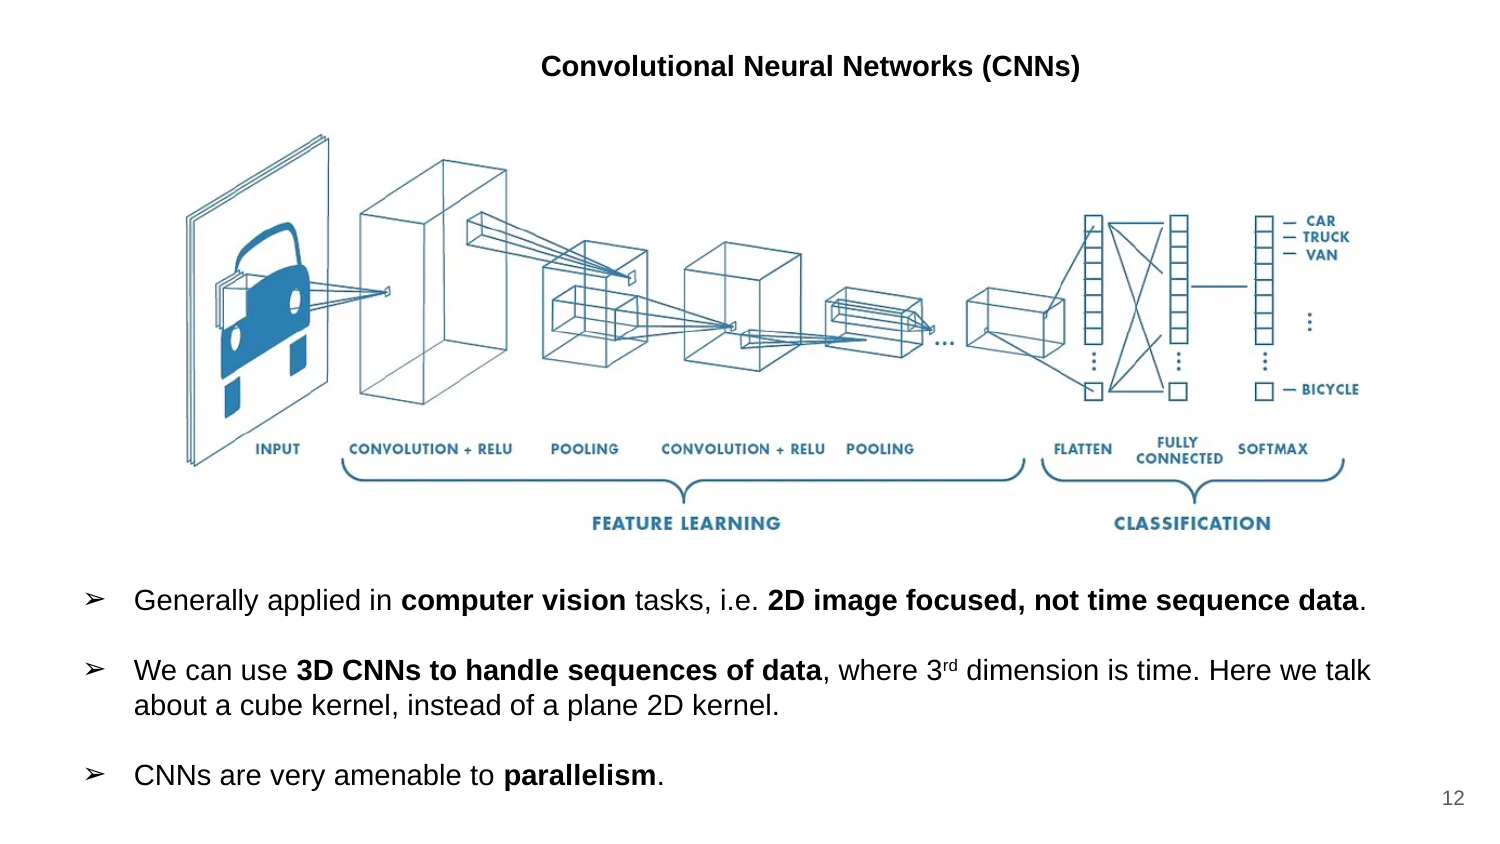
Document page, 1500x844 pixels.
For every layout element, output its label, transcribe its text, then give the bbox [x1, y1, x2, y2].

text_box Convolutional Neural Networks (CNNs) [525, 32, 1125, 102]
slide_number <number> [1389, 764, 1480, 830]
picture [161, 128, 1361, 536]
text_box Generally applied in computer vision tasks, i.e. 2D image focused, not time sequence data. We can use 3D CNNs to handle sequences of data, where 3rd dimension is time. Here we talk about a cube kernel, instead of a plane 2D kernel. CNNs are very amenable to parallelism. [44, 566, 1402, 844]
